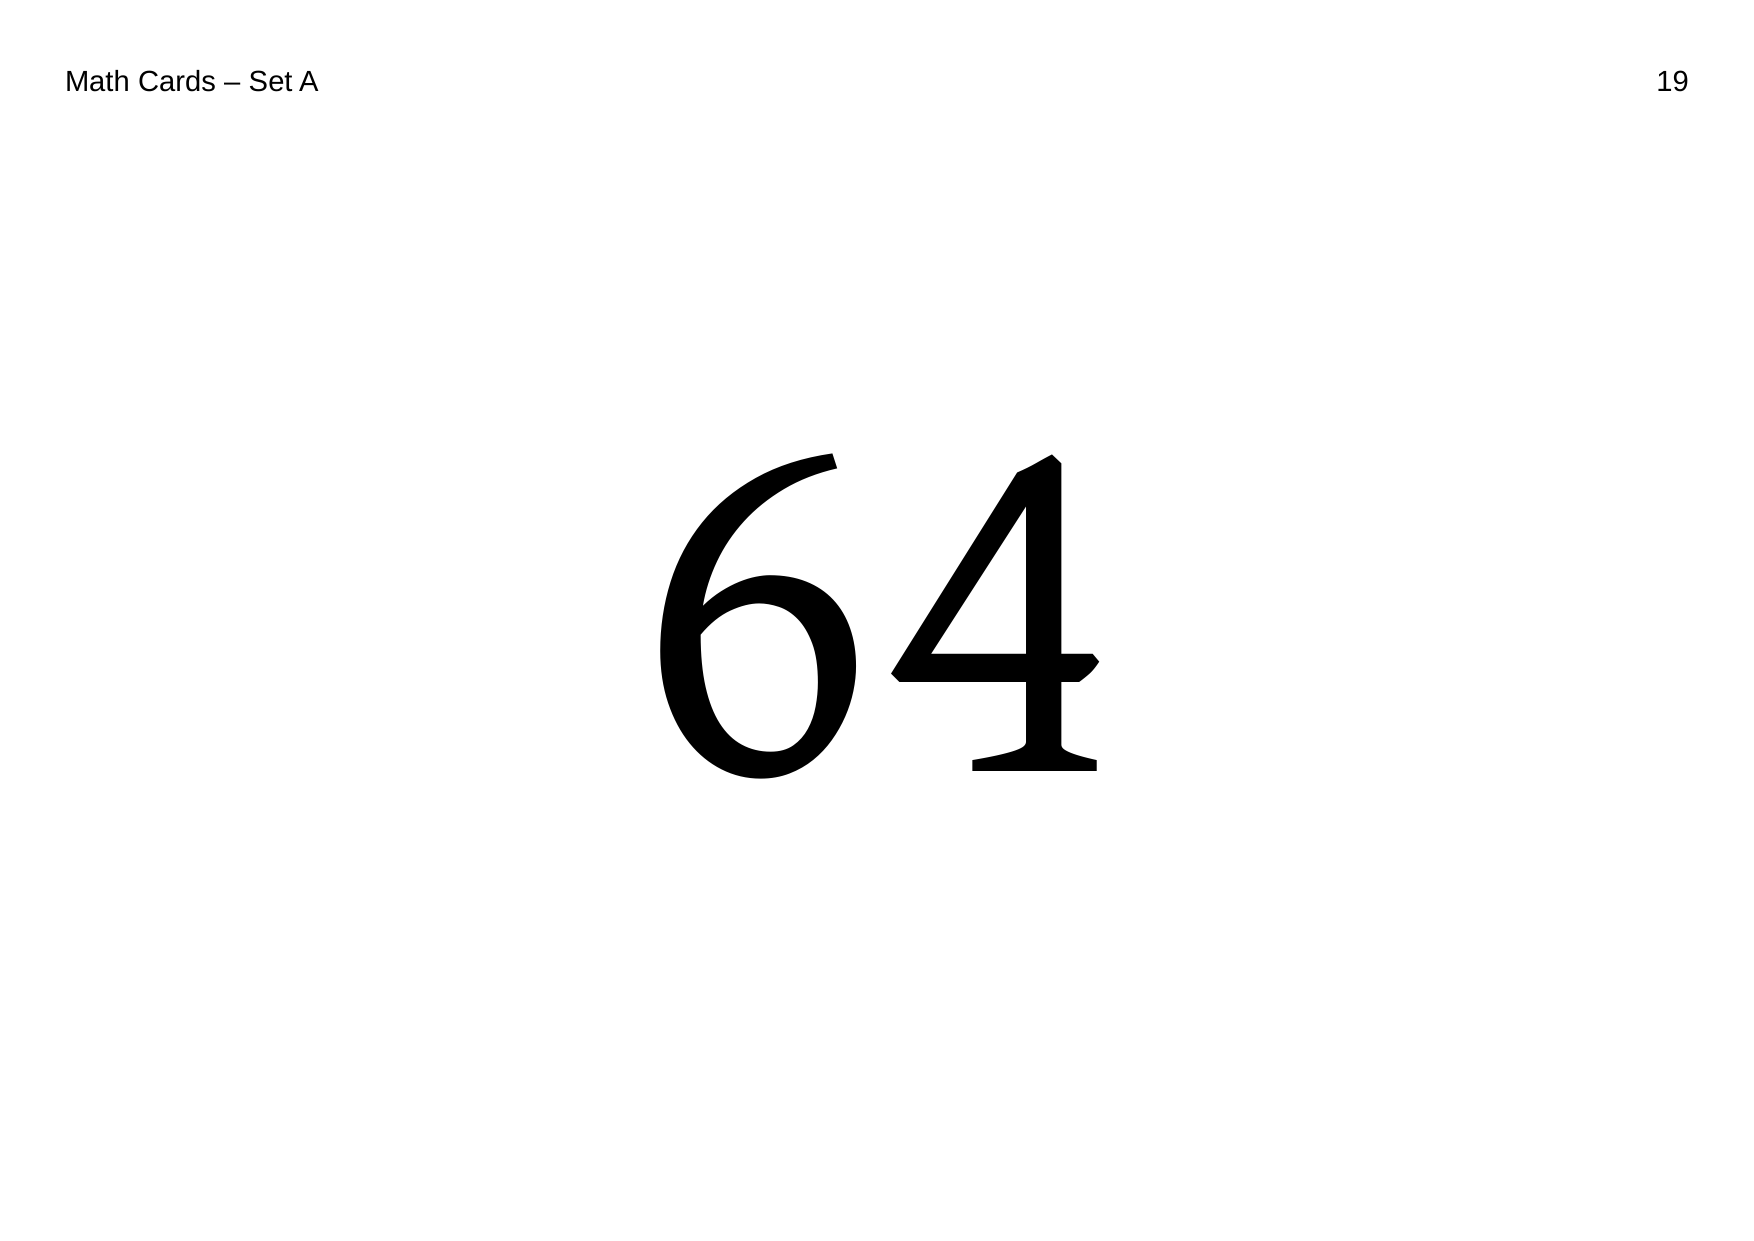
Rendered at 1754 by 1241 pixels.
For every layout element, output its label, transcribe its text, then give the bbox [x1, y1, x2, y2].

text_box 19 [1650, 59, 1695, 104]
text_box 64 [626, 318, 1128, 922]
text_box Math Cards – Set A [59, 59, 326, 104]
